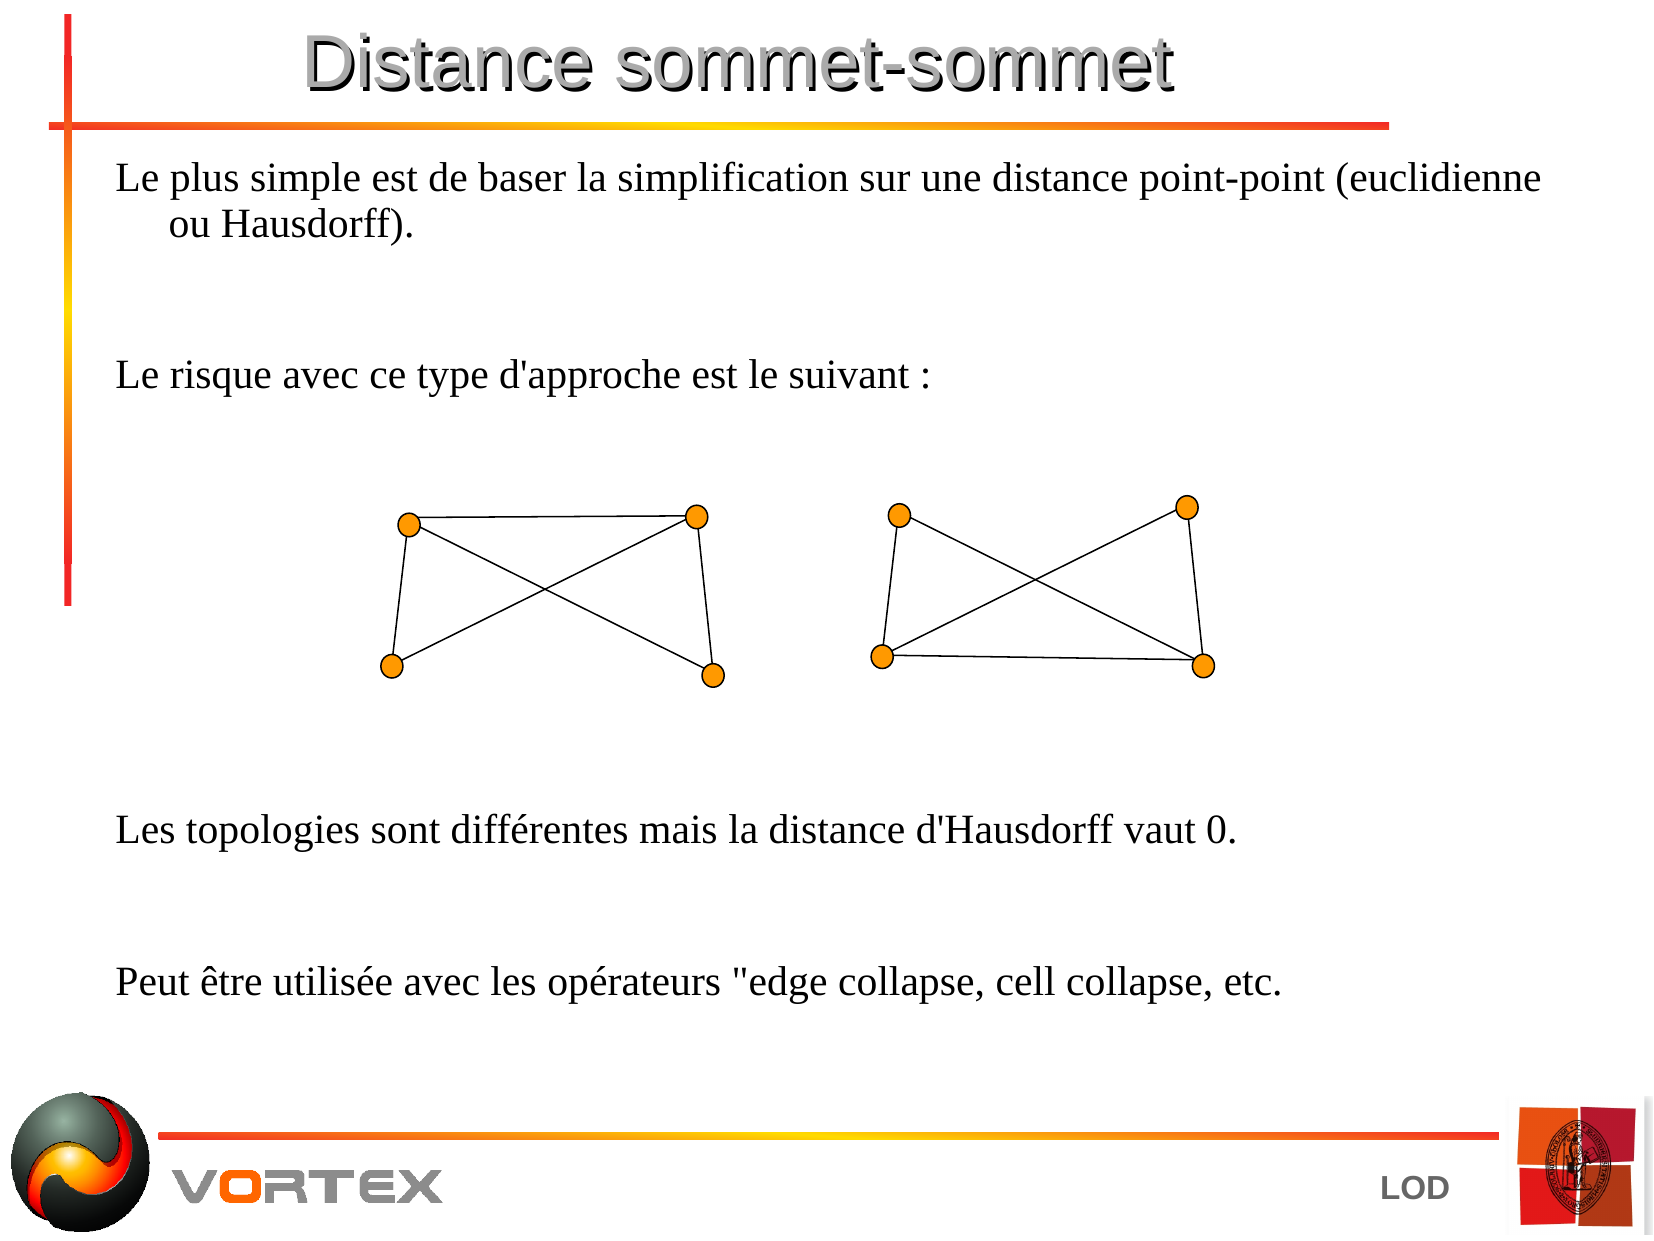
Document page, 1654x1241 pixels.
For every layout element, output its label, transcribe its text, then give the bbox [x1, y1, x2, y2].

text_box [685, 505, 708, 529]
text_box [871, 644, 894, 669]
title Distance sommet-sommet [82, 4, 1392, 120]
picture [11, 1092, 443, 1232]
text_box [380, 654, 403, 679]
picture [1505, 1096, 1653, 1235]
text_box [888, 503, 911, 528]
text_box [1192, 654, 1215, 678]
text_box [1176, 495, 1199, 520]
text_box [702, 663, 725, 688]
list Le plus simple est de baser la simplification sur une distance point-point (euclidienne ou Hausdorff). Le risque avec ce type d'approche est le suivant : Les topologies sont différentes mais la distance d'Hausdorff vaut 0. Peut être utilisée avec les opérateurs "edge collapse, cell collapse, etc. [97, 153, 1571, 1109]
text_box [398, 513, 421, 537]
